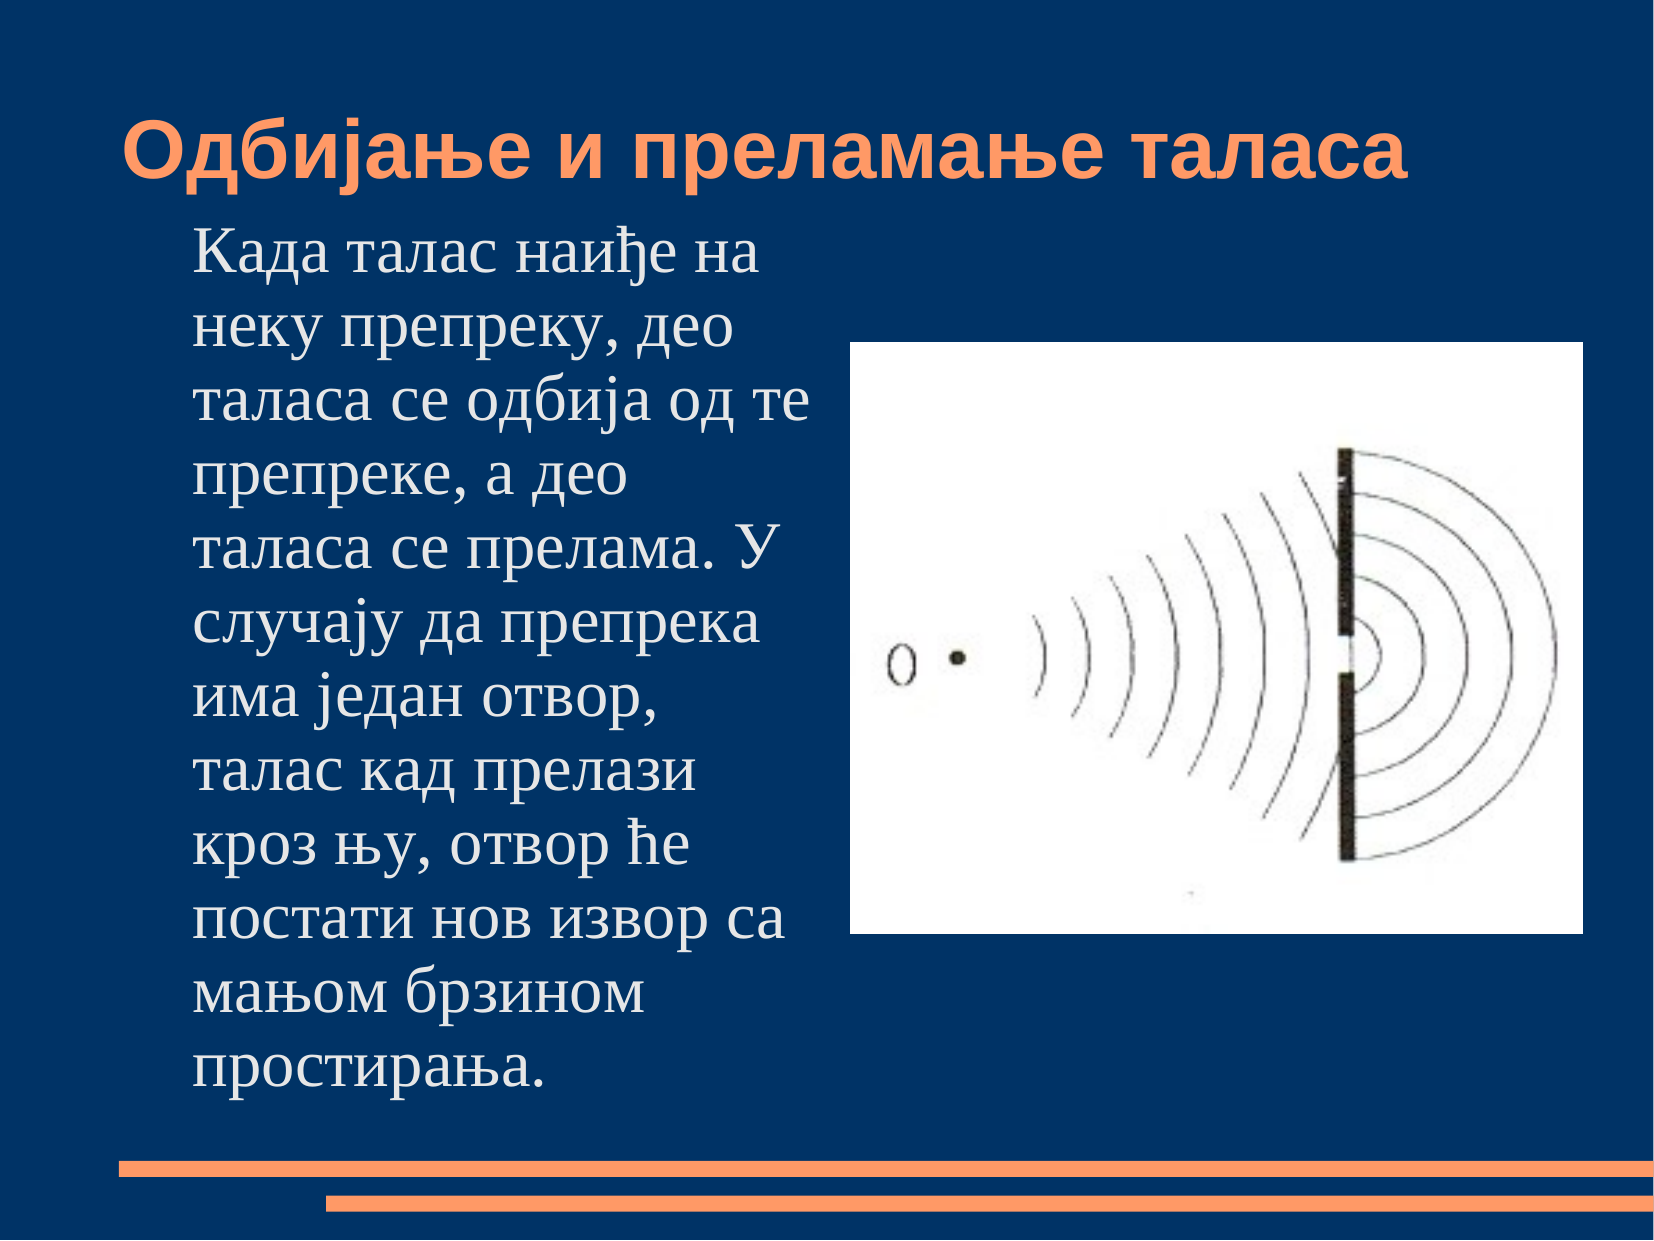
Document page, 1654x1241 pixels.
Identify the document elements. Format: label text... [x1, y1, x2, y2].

picture [850, 342, 1583, 934]
list Када талас наиђе на неку препреку, део таласа се одбија од те препреке, а део таласа се прелама. У случају да препрека има један отвор, талас кад прелази кроз њу, отвор ће постати нов извор са мањом брзином простирања. [121, 212, 824, 1211]
title Одбијање и преламање таласа [121, 46, 1534, 254]
